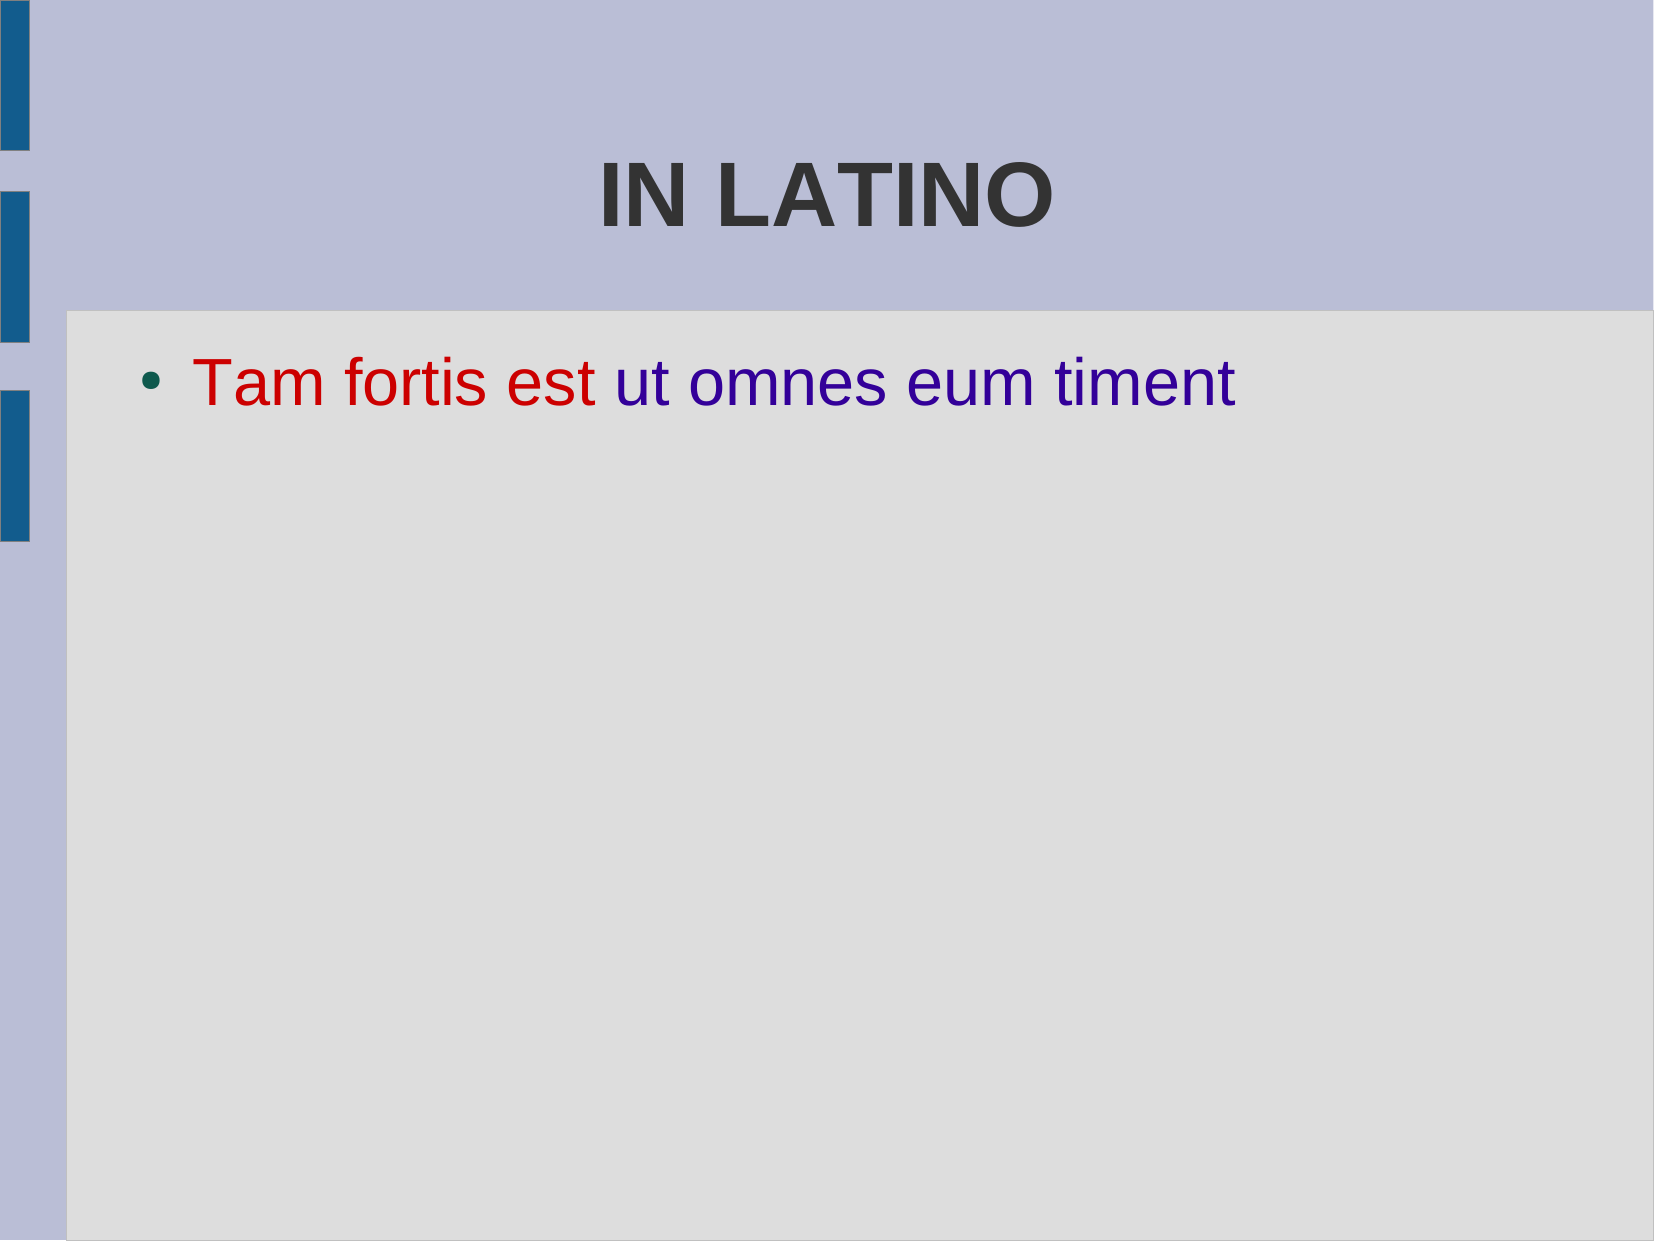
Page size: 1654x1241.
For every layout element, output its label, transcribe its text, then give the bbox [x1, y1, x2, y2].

title IN LATINO [121, 91, 1534, 299]
list Tam fortis est ut omnes eum timent [121, 344, 1534, 1127]
